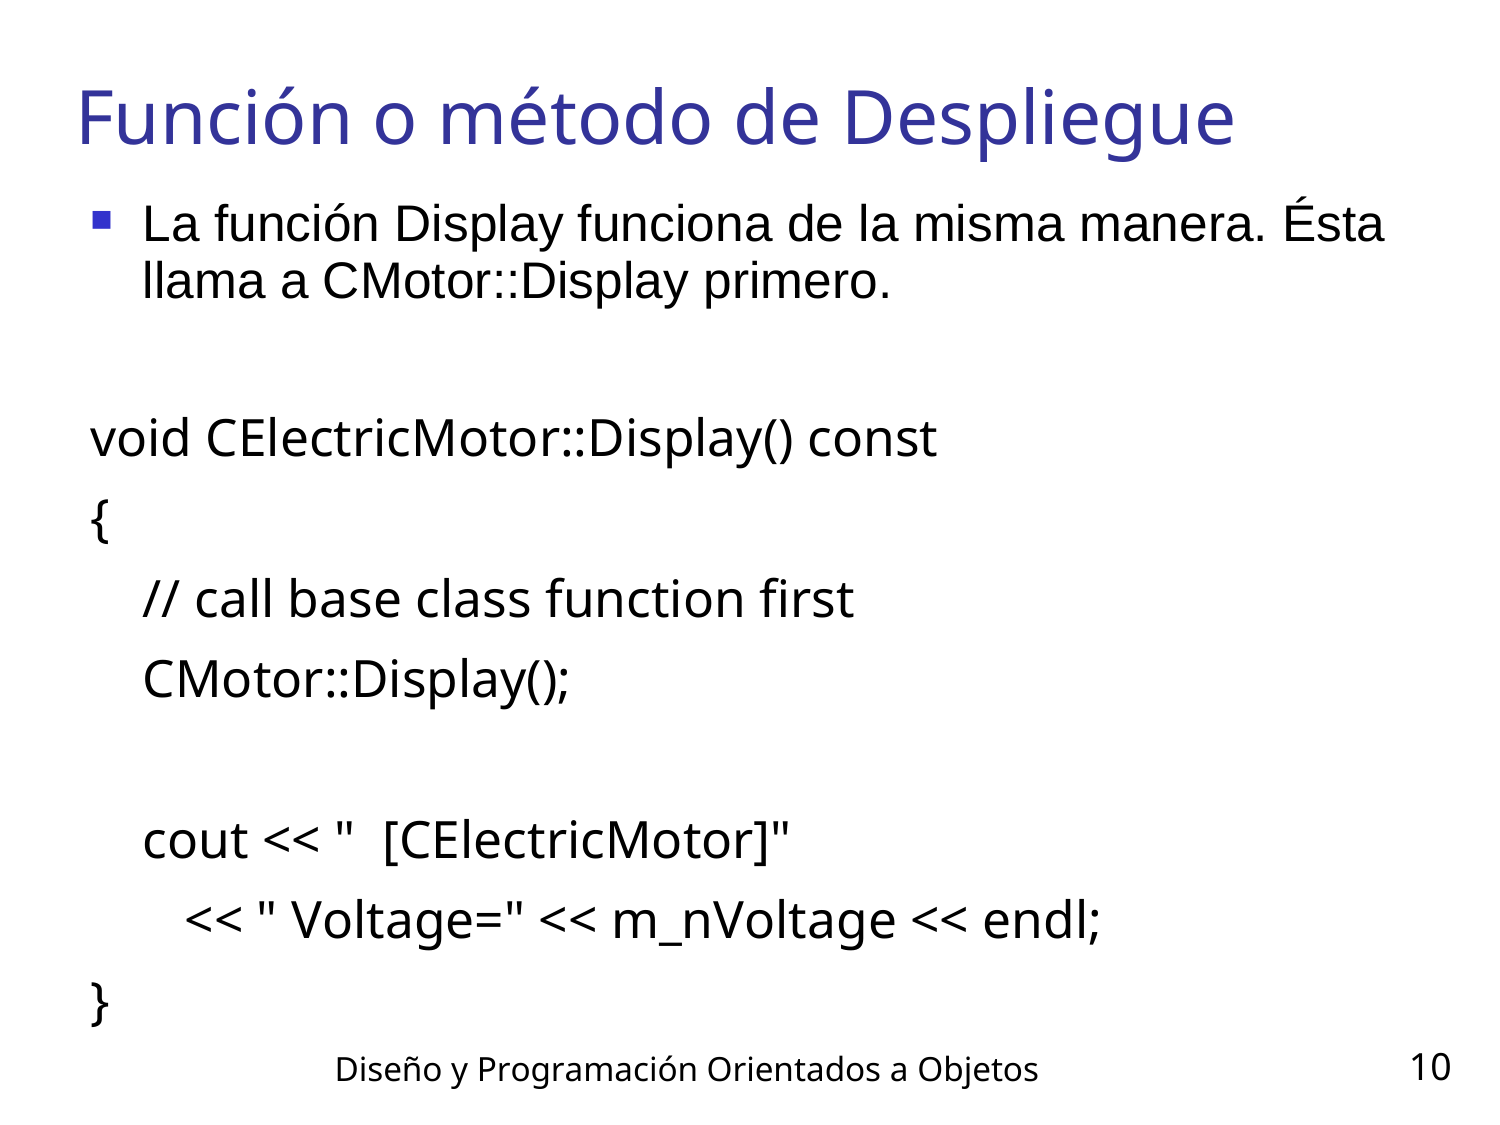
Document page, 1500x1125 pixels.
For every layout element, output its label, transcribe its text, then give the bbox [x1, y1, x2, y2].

title Función o método de Despliegue [75, 30, 1466, 193]
list La función Display funciona de la misma manera. Ésta llama a CMotor::Display primero. void CElectricMotor::Display() const { // call base class function first CMotor::Display(); cout << " [CElectricMotor]" << " Voltage=" << m_nVoltage << endl; } [75, 187, 1462, 1051]
